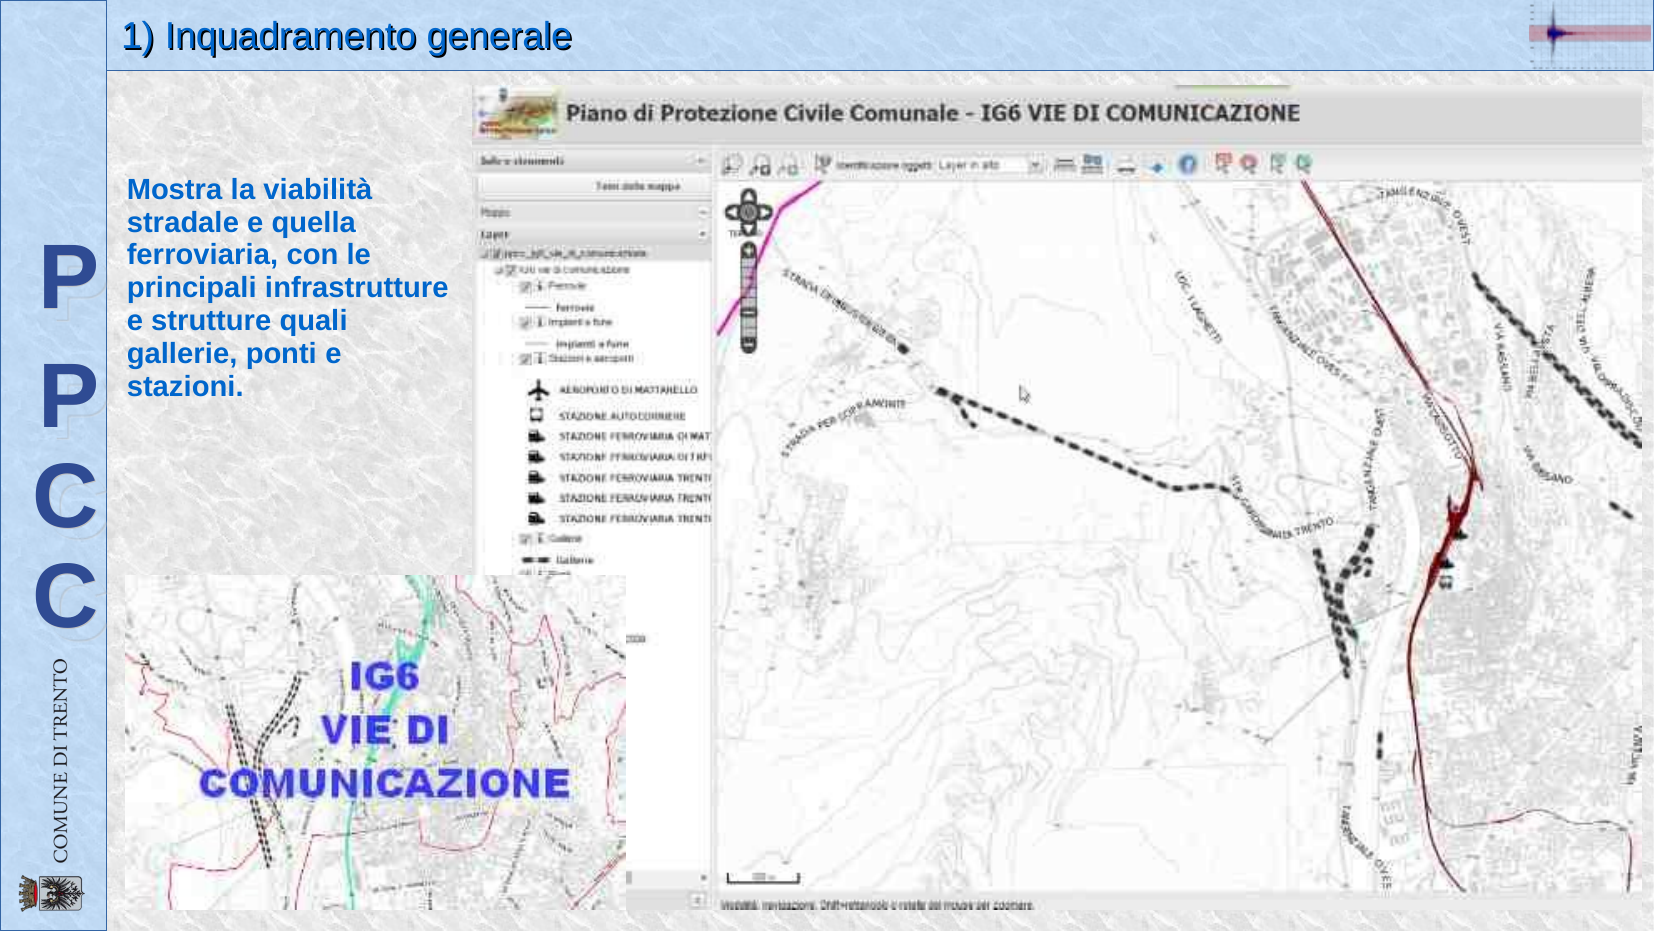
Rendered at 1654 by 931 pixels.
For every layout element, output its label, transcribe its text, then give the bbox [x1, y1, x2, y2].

text_box Mostra la viabilità stradale e quella ferroviaria, con le principali infrastrutture e strutture quali gallerie, ponti e stazioni. [112, 165, 479, 438]
text_box 1) Inquadramento generale [106, 0, 1529, 71]
picture [19, 660, 85, 912]
picture [107, 0, 1654, 931]
